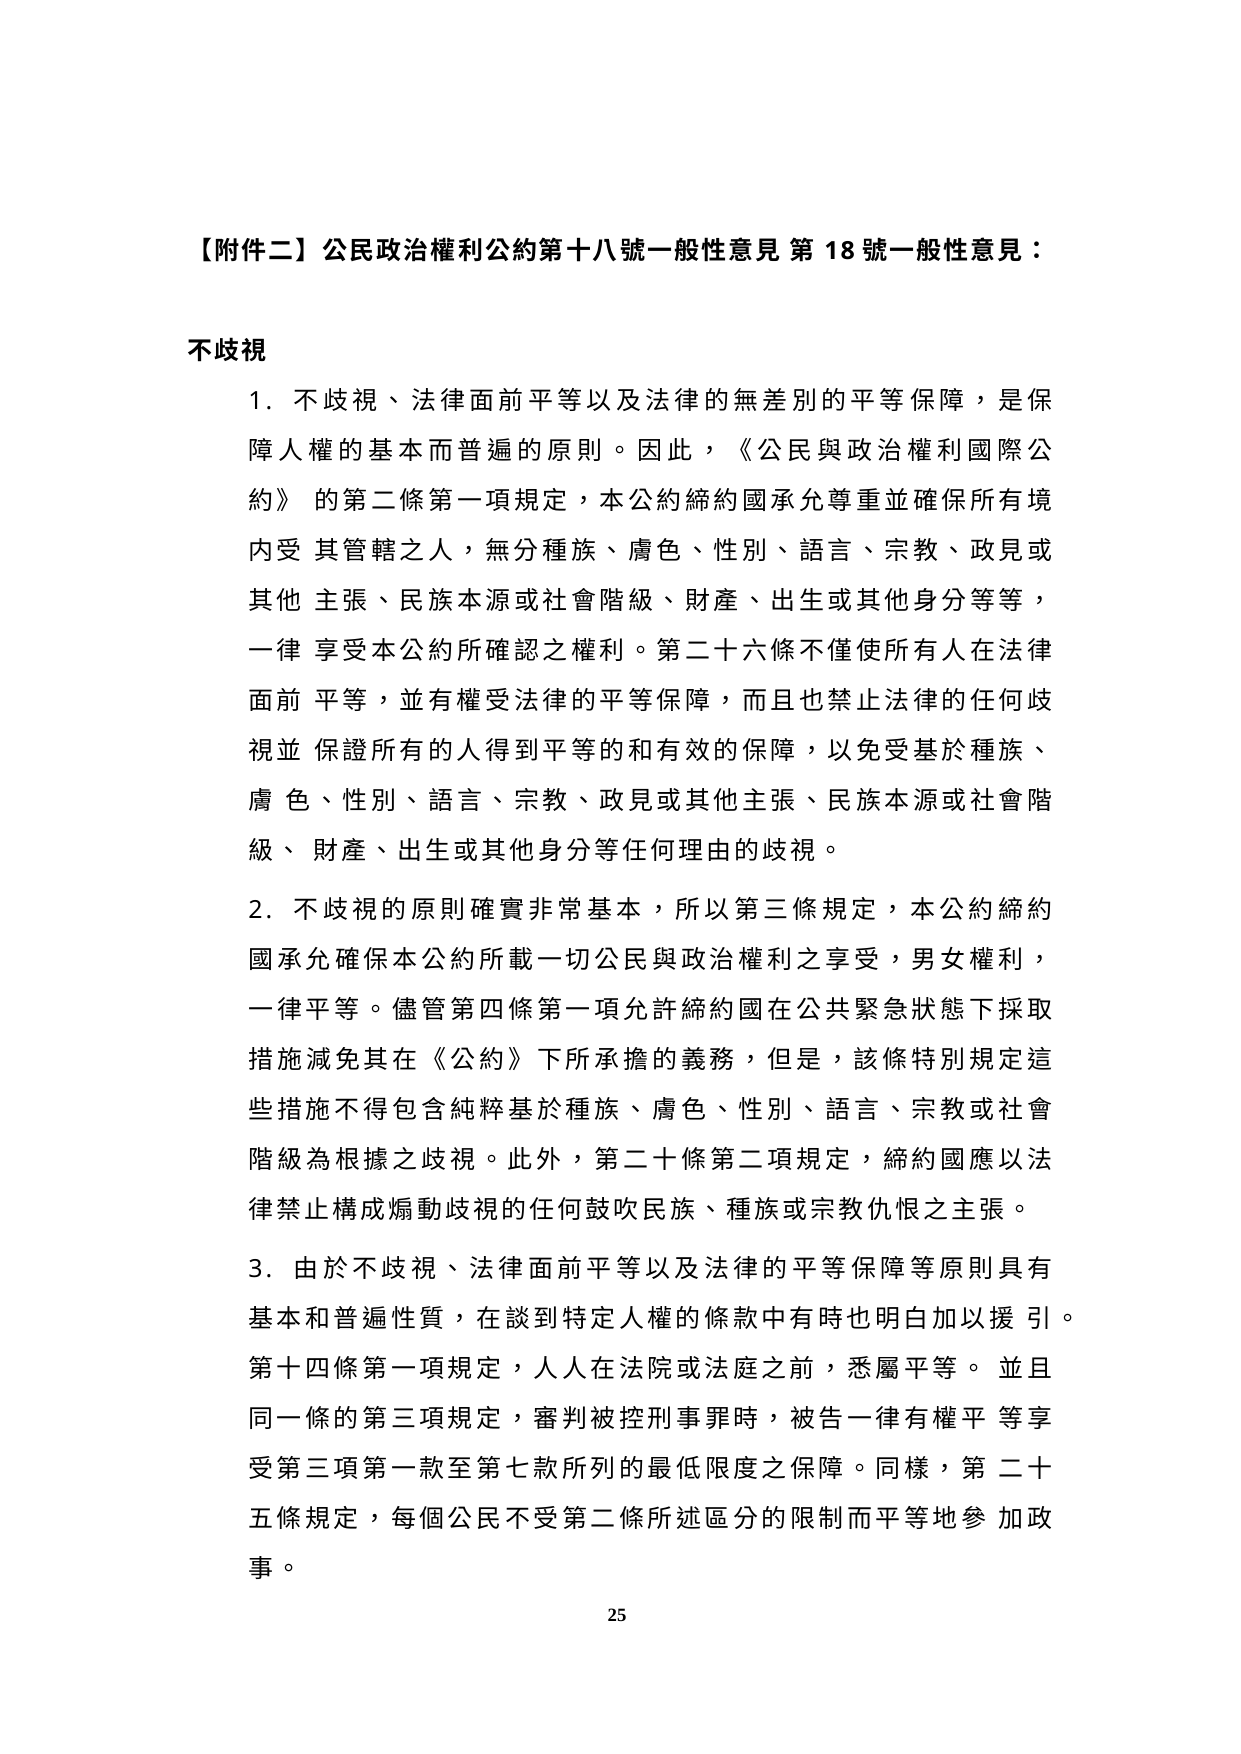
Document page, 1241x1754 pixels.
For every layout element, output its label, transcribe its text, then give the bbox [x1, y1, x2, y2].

text_box 25 [607, 1603, 632, 1623]
text_box 【附件二】公民政治權利公約第十八號一般性意見 第18號一般性意見：不歧視 1. 不歧視、法律面前平等以及法律的無差別的平等保障，是保 障人權的基本而普遍的原則。因此，《公民與政治權利國際公約》 的第二條第一項規定，本公約締約國承允尊重並確保所有境内受 其管轄之人，無分種族、膚色、性別、語言、宗教、政見或其他 主張、民族本源或社會階級、財產、出生或其他身分等等，一律 享受本公約所確認之權利。第二十六條不僅使所有人在法律面前 平等，並有權受法律的平等保障，而且也禁止法律的任何歧視並 保證所有的人得到平等的和有效的保障，以免受基於種族、膚 色、性別、語言、宗教、政見或其他主張、民族本源或社會階級、 財產、出生或其他身分等任何理由的歧視。 2. 不歧視的原則確實非常基本，所以第三條規定，本公約締約 國承允確保本公約所載一切公民與政治權利之享受，男女權利， 一律平等。儘管第四條第一項允許締約國在公共緊急狀態下採取 措施減免其在《公約》下所承擔的義務，但是，該條特別規定這 些措施不得包含純粹基於種族、膚色、性別、語言、宗教或社會 階級為根據之歧視。此外，第二十條第二項規定，締約國應以法 律禁止構成煽動歧視的任何鼓吹民族、種族或宗教仇恨之主張。 3. 由於不歧視、法律面前平等以及法律的平等保障等原則具有 基本和普遍性質，在談到特定人權的條款中有時也明白加以援 引。第十四條第一項規定，人人在法院或法庭之前，悉屬平等。 並且同一條的第三項規定，審判被控刑事罪時，被告一律有權平 等享受第三項第一款至第七款所列的最低限度之保障。同樣，第 二十五條規定，每個公民不受第二條所述區分的限制而平等地參 加政事。 [188, 164, 1056, 1554]
